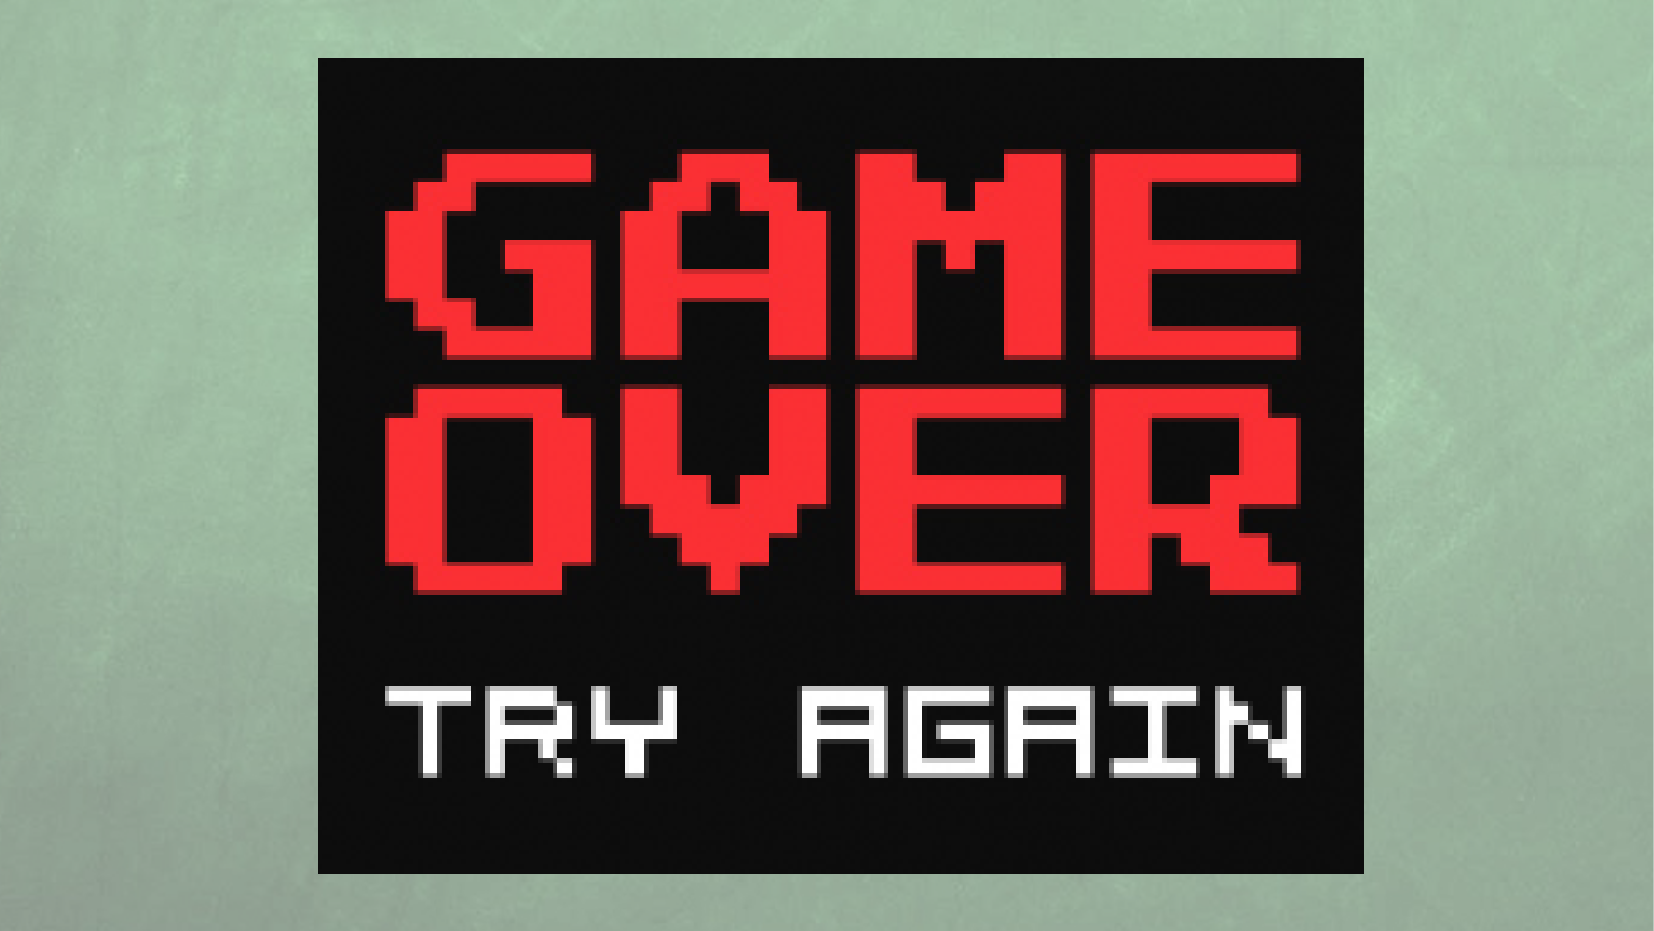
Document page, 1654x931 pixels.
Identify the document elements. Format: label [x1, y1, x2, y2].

picture [318, 58, 1364, 875]
